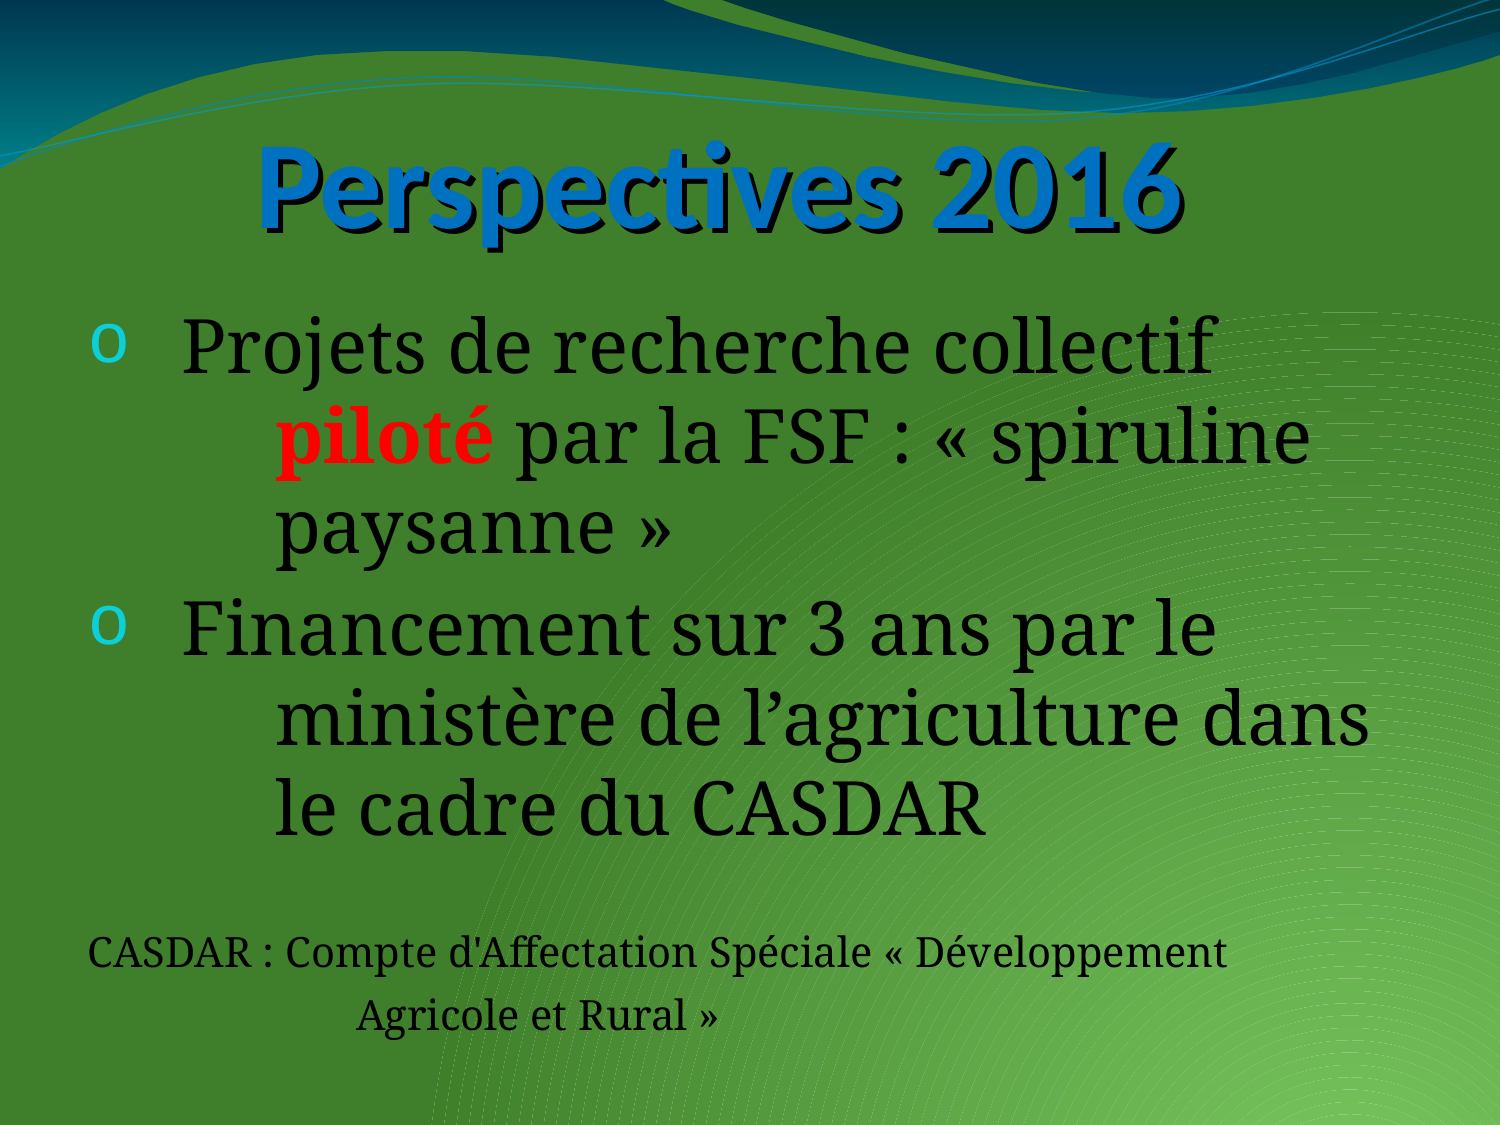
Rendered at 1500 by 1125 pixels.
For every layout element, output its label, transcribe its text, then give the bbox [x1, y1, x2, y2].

subtitle Projets de recherche collectif piloté par la FSF : « spiruline paysanne » Financement sur 3 ans par le ministère de l’agriculture dans le cadre du CASDAR CASDAR : Compte d'Affectation Spéciale « Développement Agricole et Rural » [87, 290, 1441, 1036]
picture [65, 139, 76, 143]
title Perspectives 2016 [76, 78, 1365, 254]
